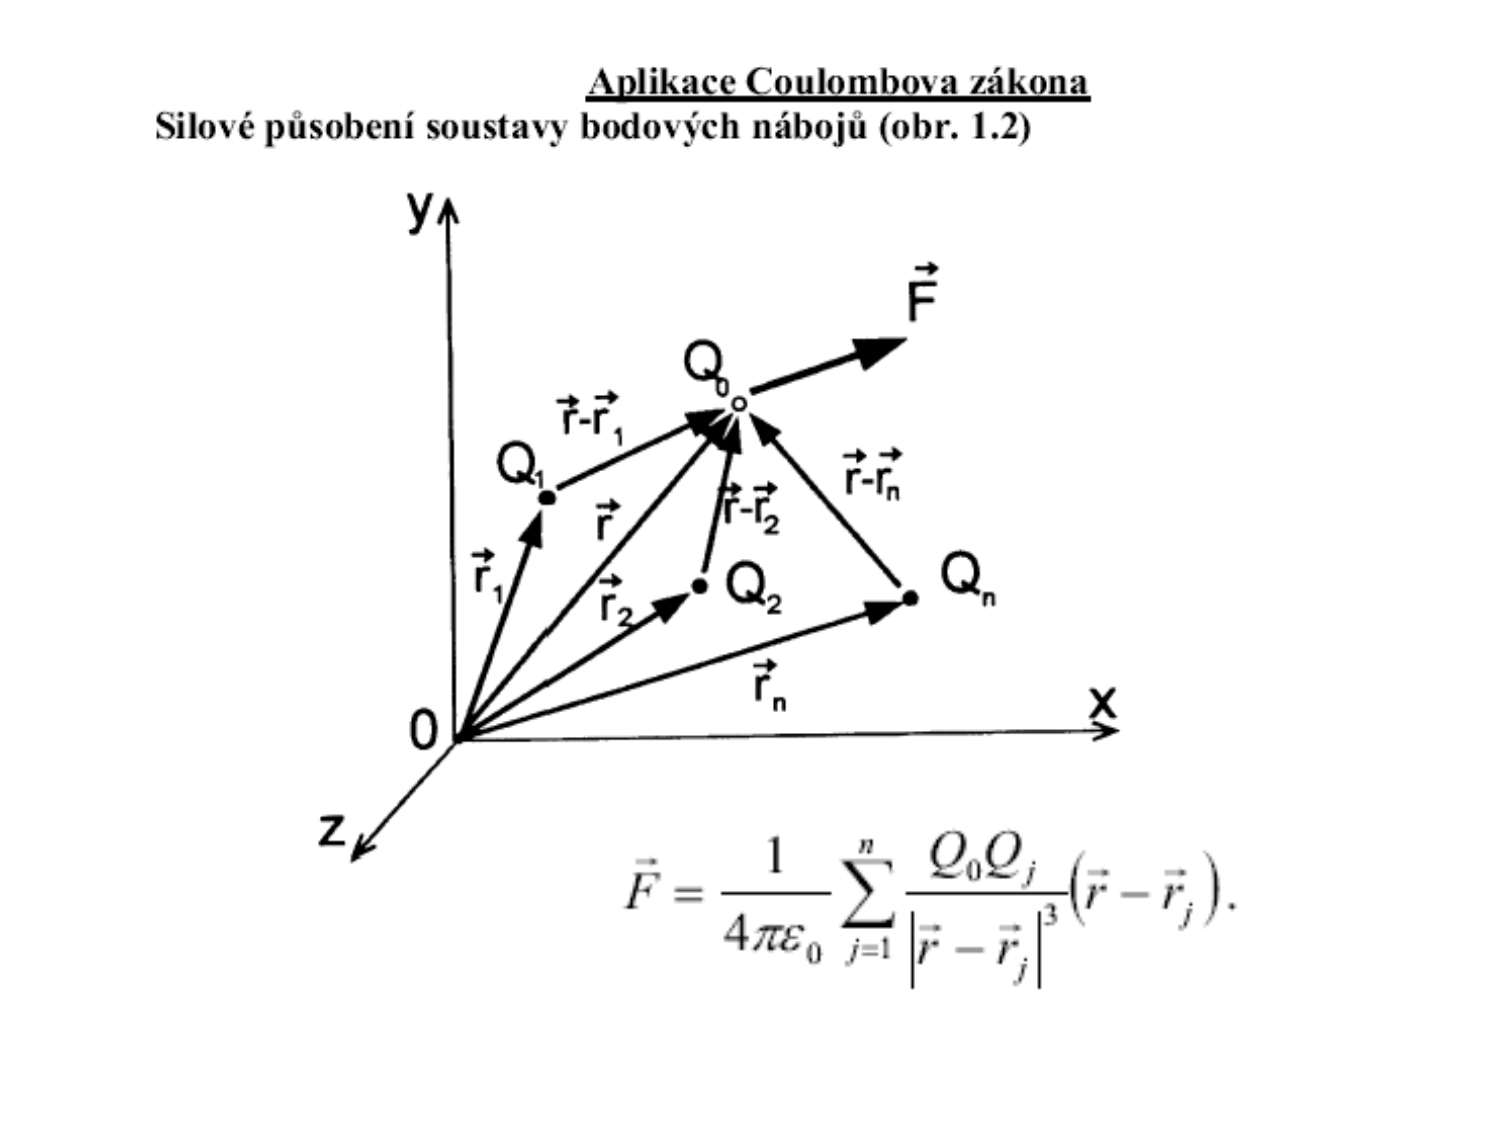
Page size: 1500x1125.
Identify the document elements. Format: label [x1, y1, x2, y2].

picture [137, 62, 1251, 1009]
